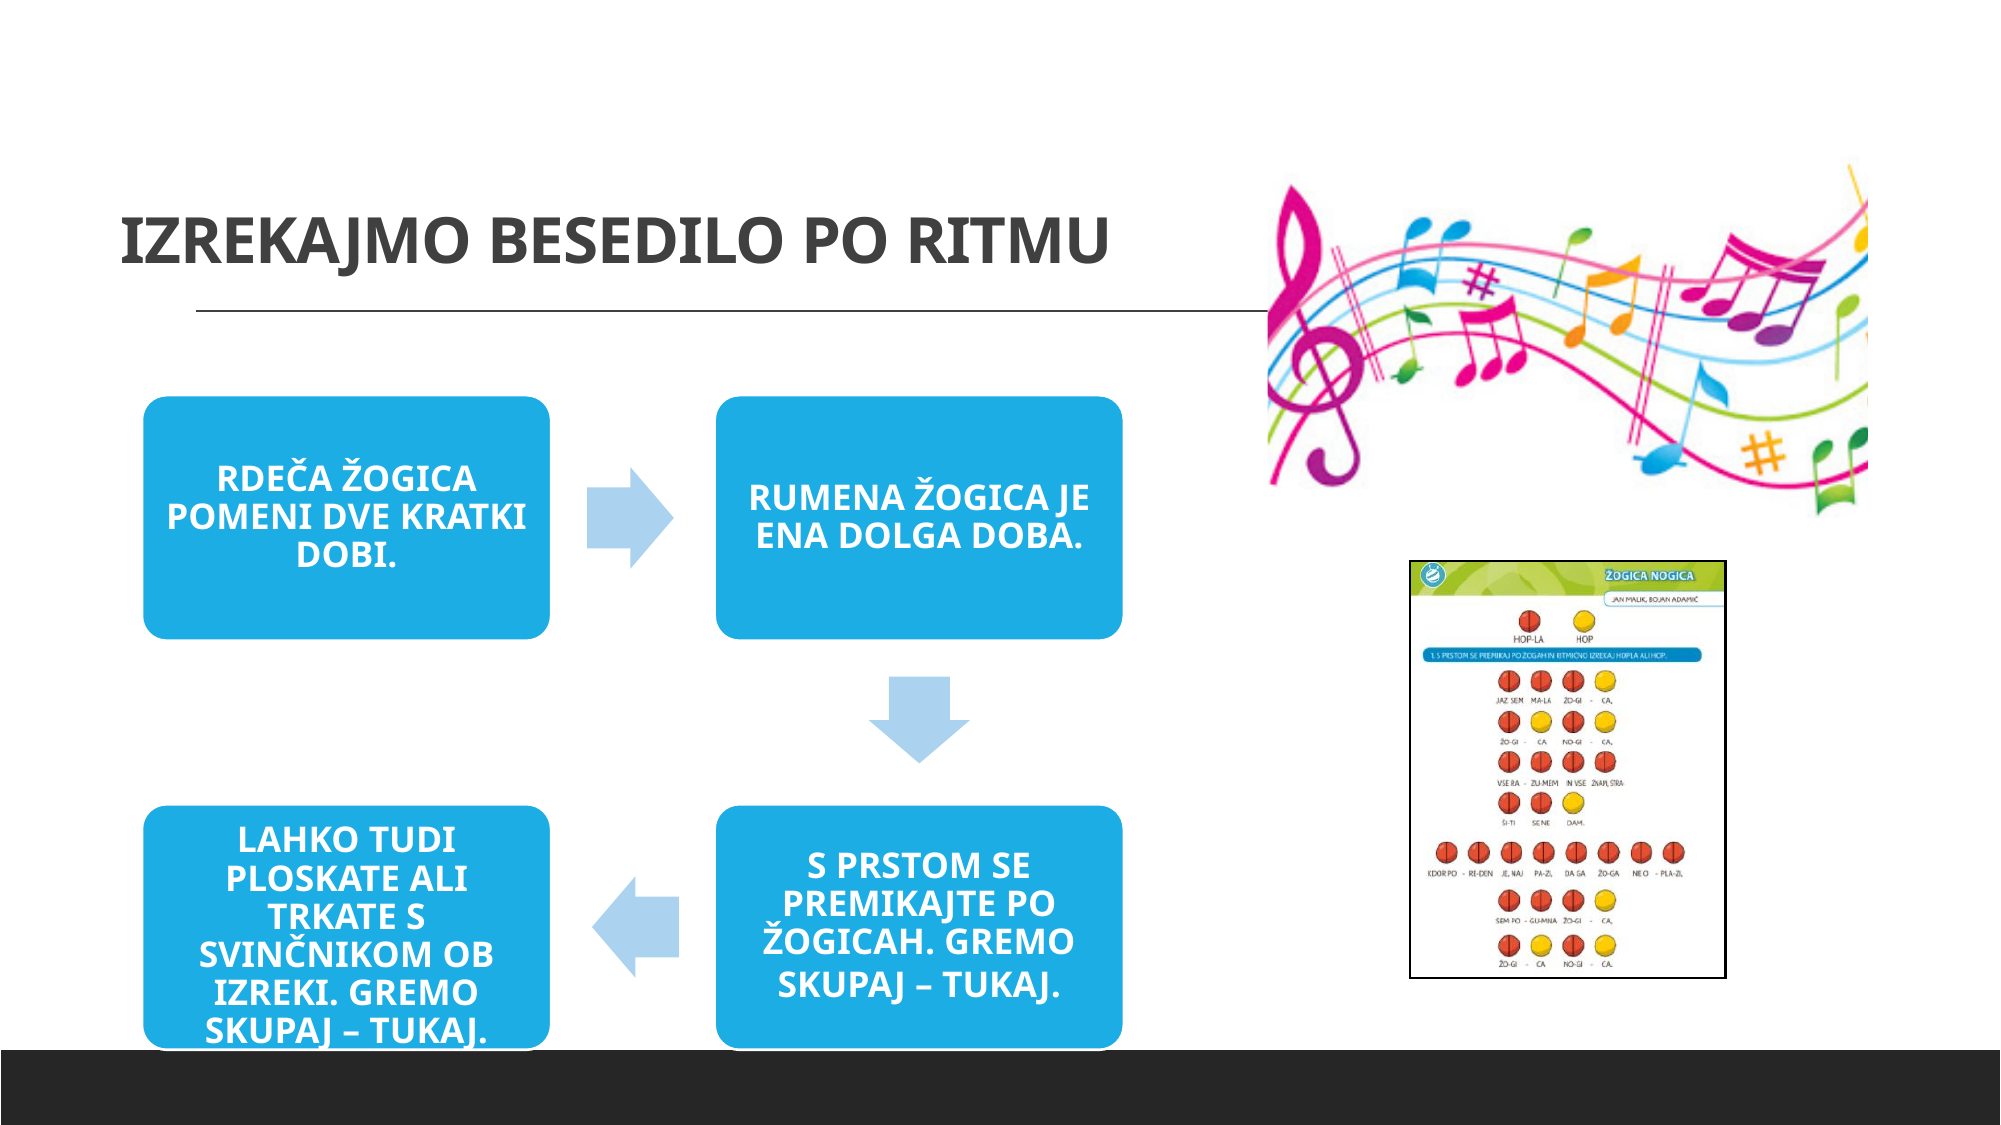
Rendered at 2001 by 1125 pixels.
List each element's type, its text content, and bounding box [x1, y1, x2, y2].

text_box RUMENA ŽOGICA JE ENA DOLGA DOBA. [714, 395, 1124, 641]
picture [505, 976, 586, 1057]
picture [1267, 104, 1868, 518]
text_box LAHKO TUDI PLOSKATE ALI TRKATE S SVINČNIKOM OB IZREKI. GREMO SKUPAJ – TUKAJ. [141, 804, 552, 1050]
text_box S PRSTOM SE PREMIKAJTE PO ŽOGICAH. GREMO SKUPAJ – TUKAJ. [714, 804, 1124, 1050]
picture [1411, 562, 1725, 977]
text_box [587, 467, 674, 569]
text_box [591, 876, 679, 978]
title IZREKAJMO BESEDILO PO RITMU [105, 104, 1161, 343]
text_box [868, 676, 971, 764]
text_box RDEČA ŽOGICA POMENI DVE KRATKI DOBI. [141, 395, 552, 641]
